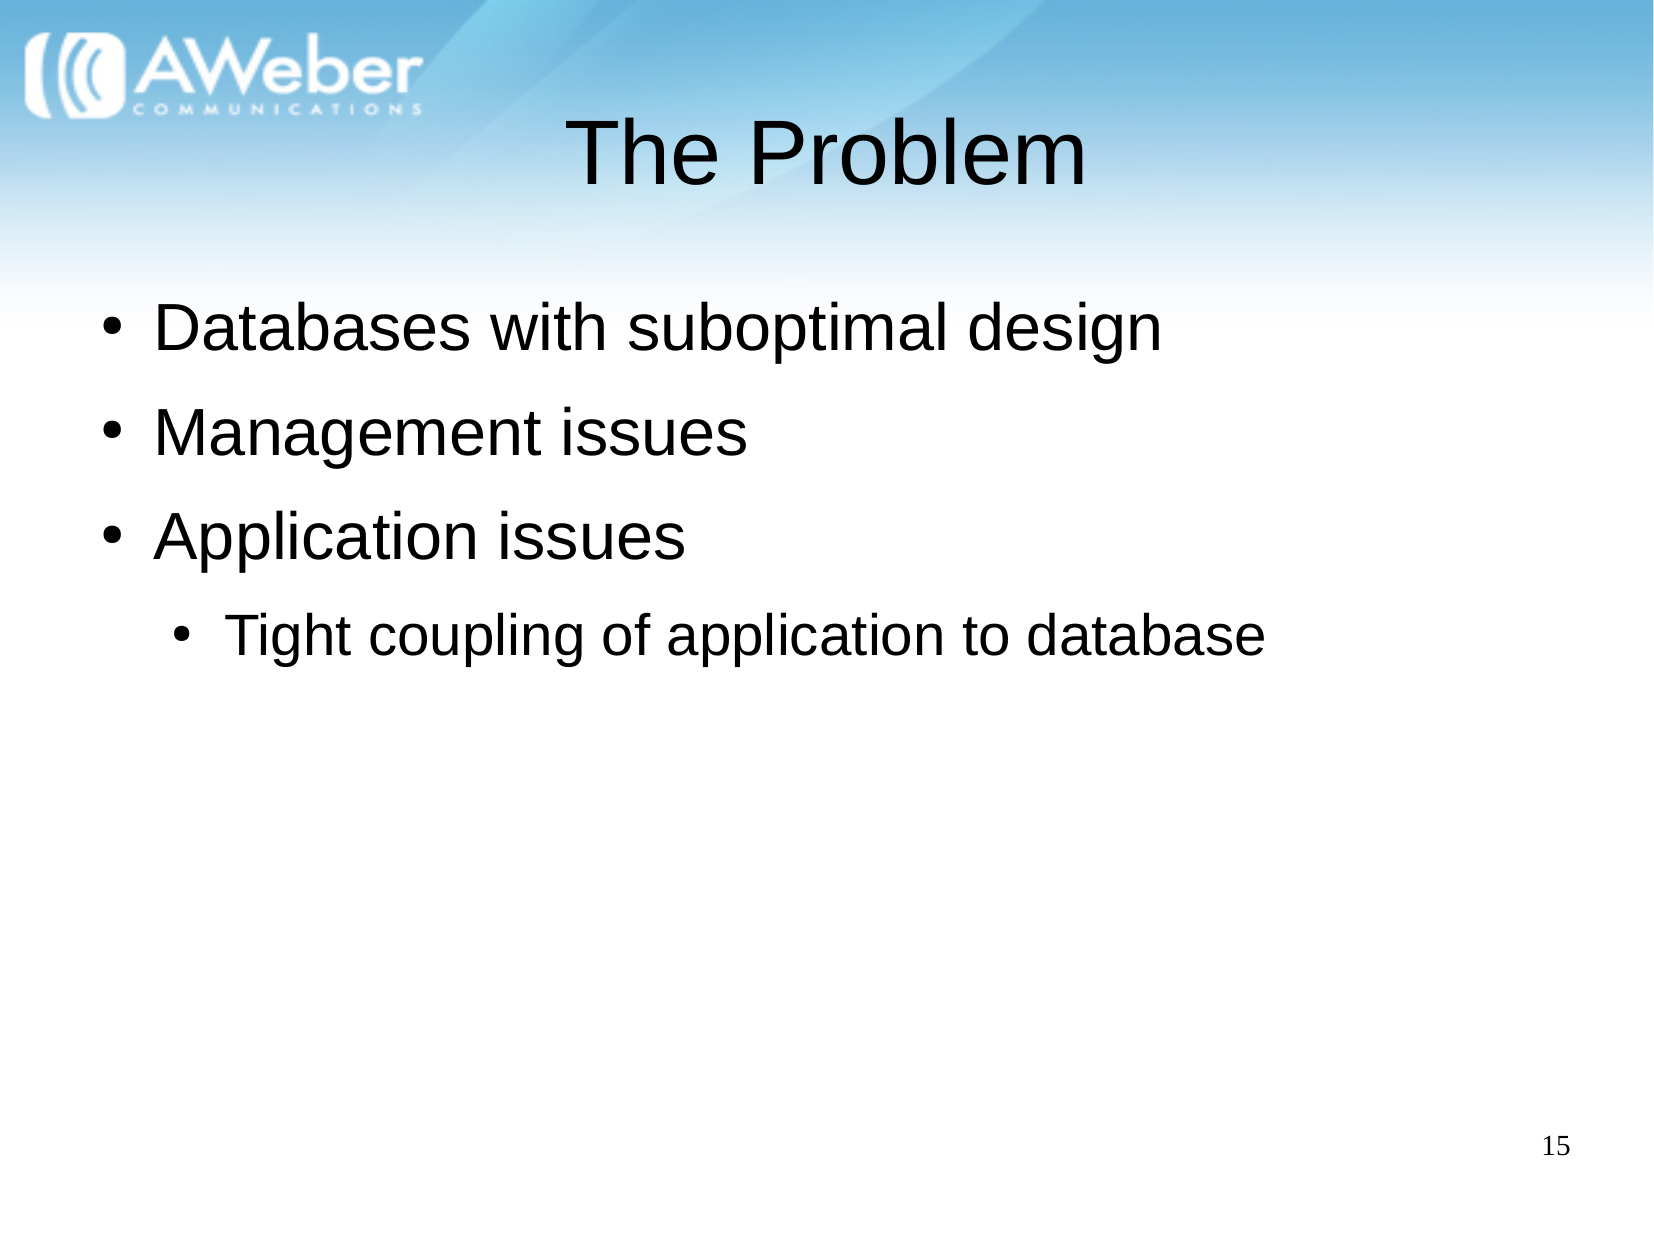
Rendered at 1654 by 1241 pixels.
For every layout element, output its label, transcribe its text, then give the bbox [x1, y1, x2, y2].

title The Problem [82, 49, 1571, 257]
list Databases with suboptimal design Management issues Application issues Tight coupling of application to database [82, 290, 1571, 1109]
picture [0, 0, 1654, 376]
